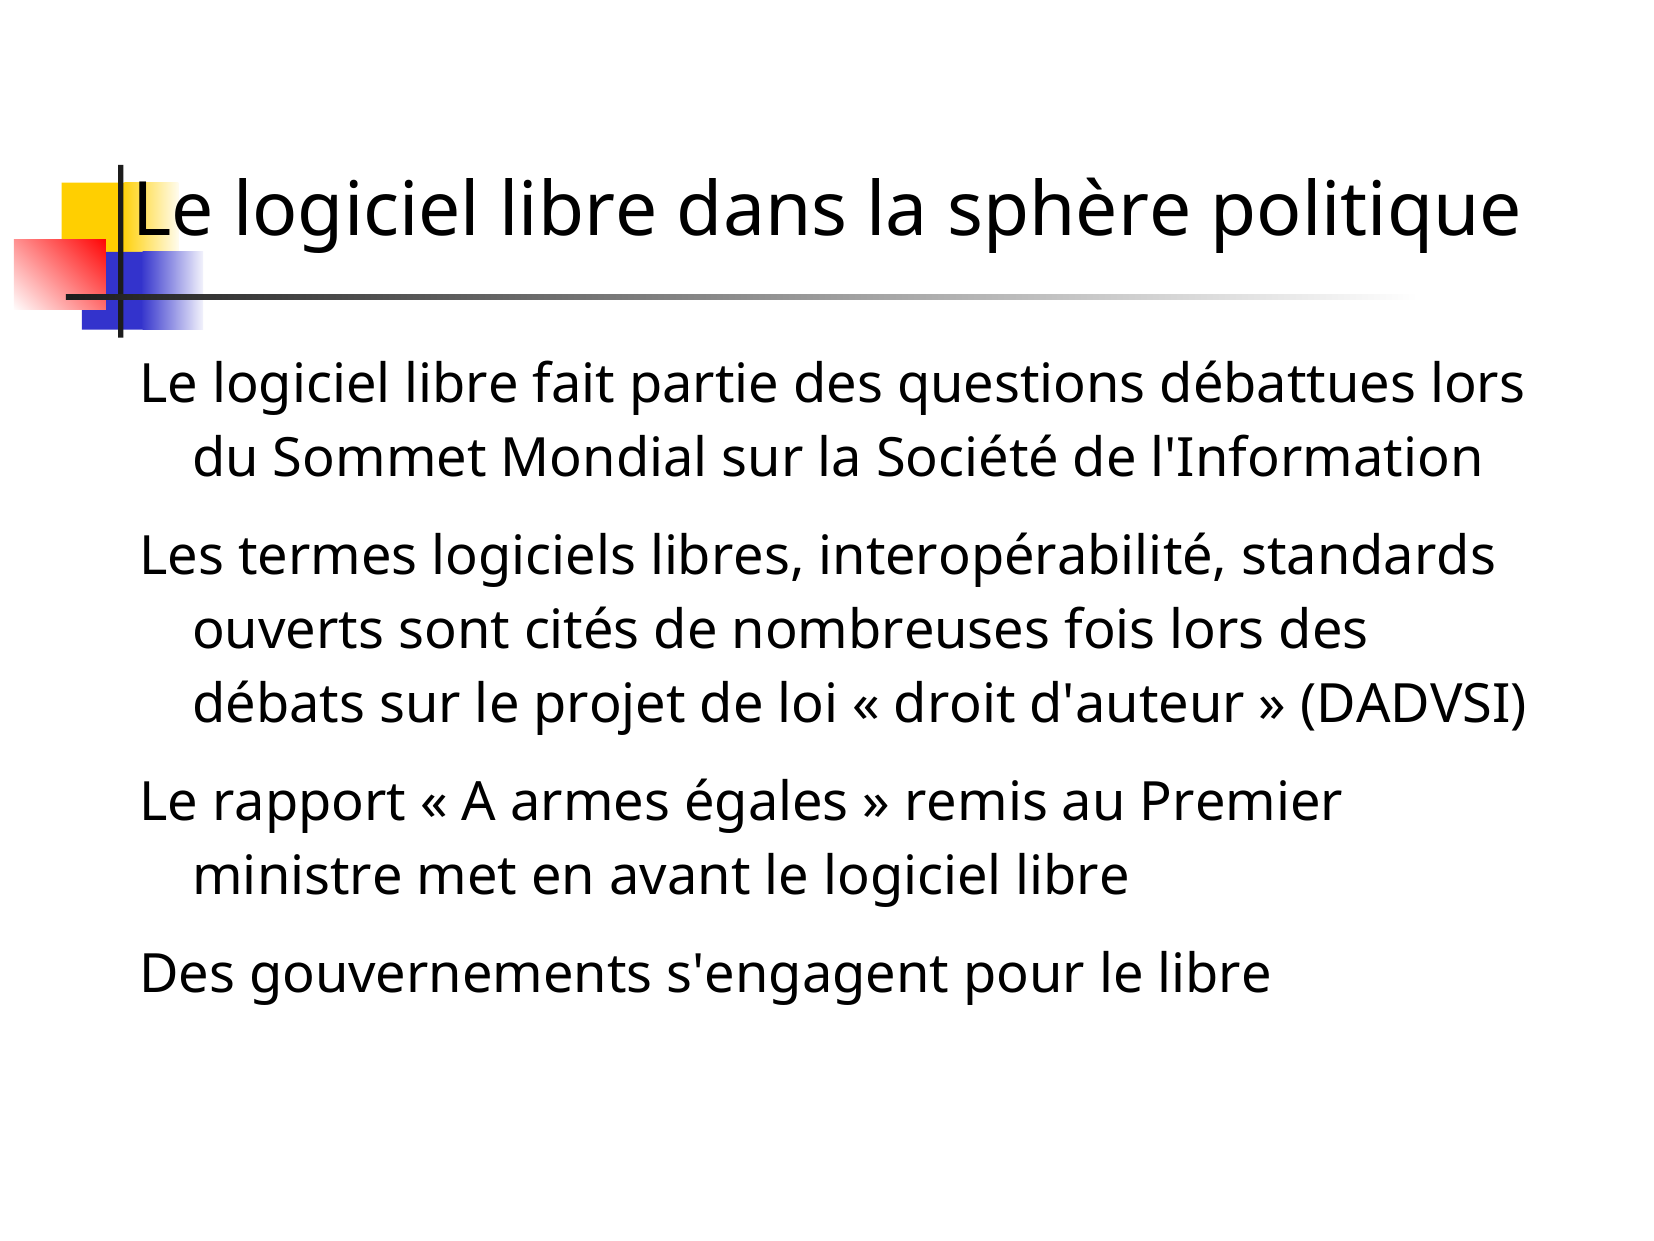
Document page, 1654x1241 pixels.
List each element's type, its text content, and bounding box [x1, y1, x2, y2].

title Le logiciel libre dans la sphère politique [121, 110, 1534, 303]
list Le logiciel libre fait partie des questions débattues lors du Sommet Mondial sur la Société de l'Information Les termes logiciels libres, interopérabilité, standards ouverts sont cités de nombreuses fois lors des débats sur le projet de loi « droit d'auteur » (DADVSI) Le rapport « A armes égales » remis au Premier ministre met en avant le logiciel libre Des gouvernements s'engagent pour le libre [121, 344, 1534, 1112]
